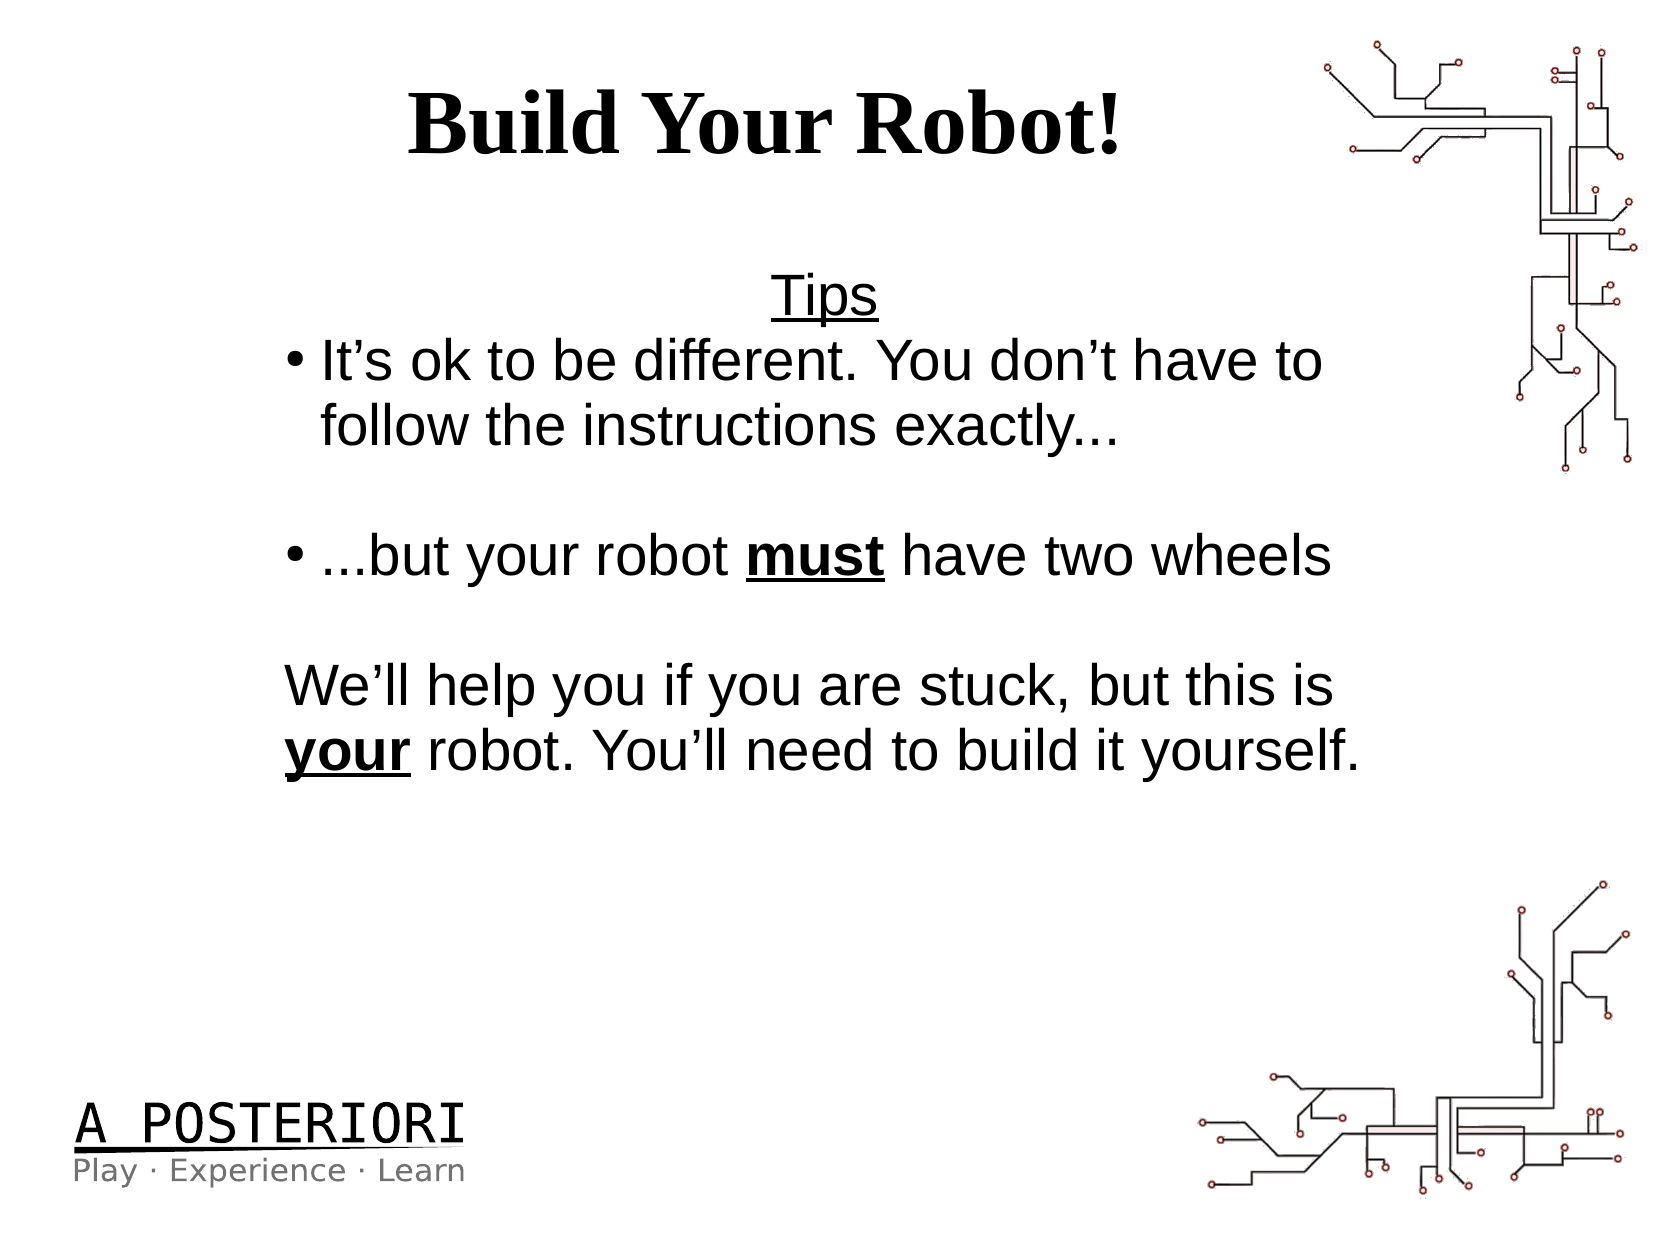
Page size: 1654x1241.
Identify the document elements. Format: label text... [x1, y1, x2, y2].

picture [1305, 35, 1643, 496]
text_box Tips It’s ok to be different. You don’t have to follow the instructions exactly... ...but your robot must have two wheels We’ll help you if you are stuck, but this is your robot. You’ll need to build it yourself. [270, 255, 1381, 790]
title Build Your Robot! [195, 44, 1305, 200]
picture [1175, 862, 1636, 1201]
picture [73, 1101, 466, 1189]
